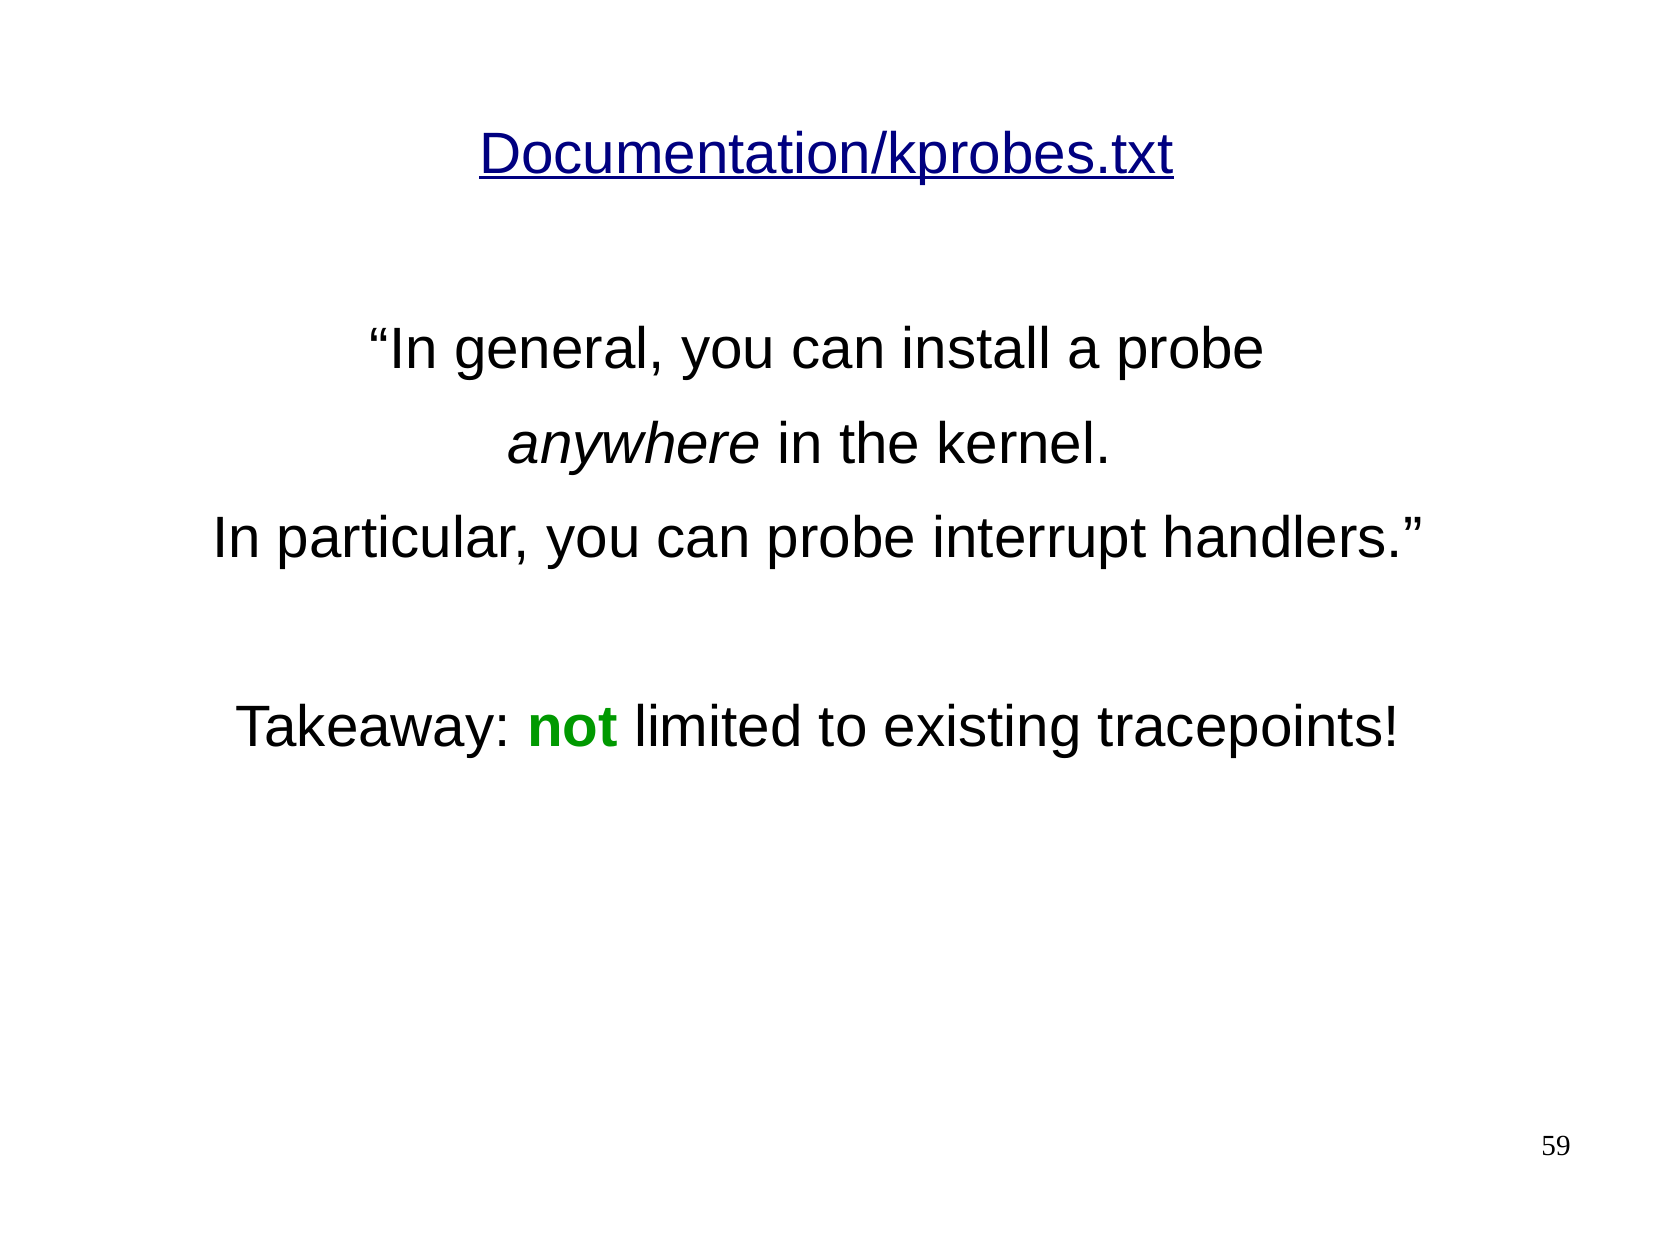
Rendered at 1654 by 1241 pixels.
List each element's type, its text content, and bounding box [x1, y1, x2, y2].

list “In general, you can install a probe anywhere in the kernel. In particular, you can probe interrupt handlers.” Takeaway: not limited to existing tracepoints! [165, 315, 1472, 760]
title Documentation/kprobes.txt [82, 49, 1571, 257]
